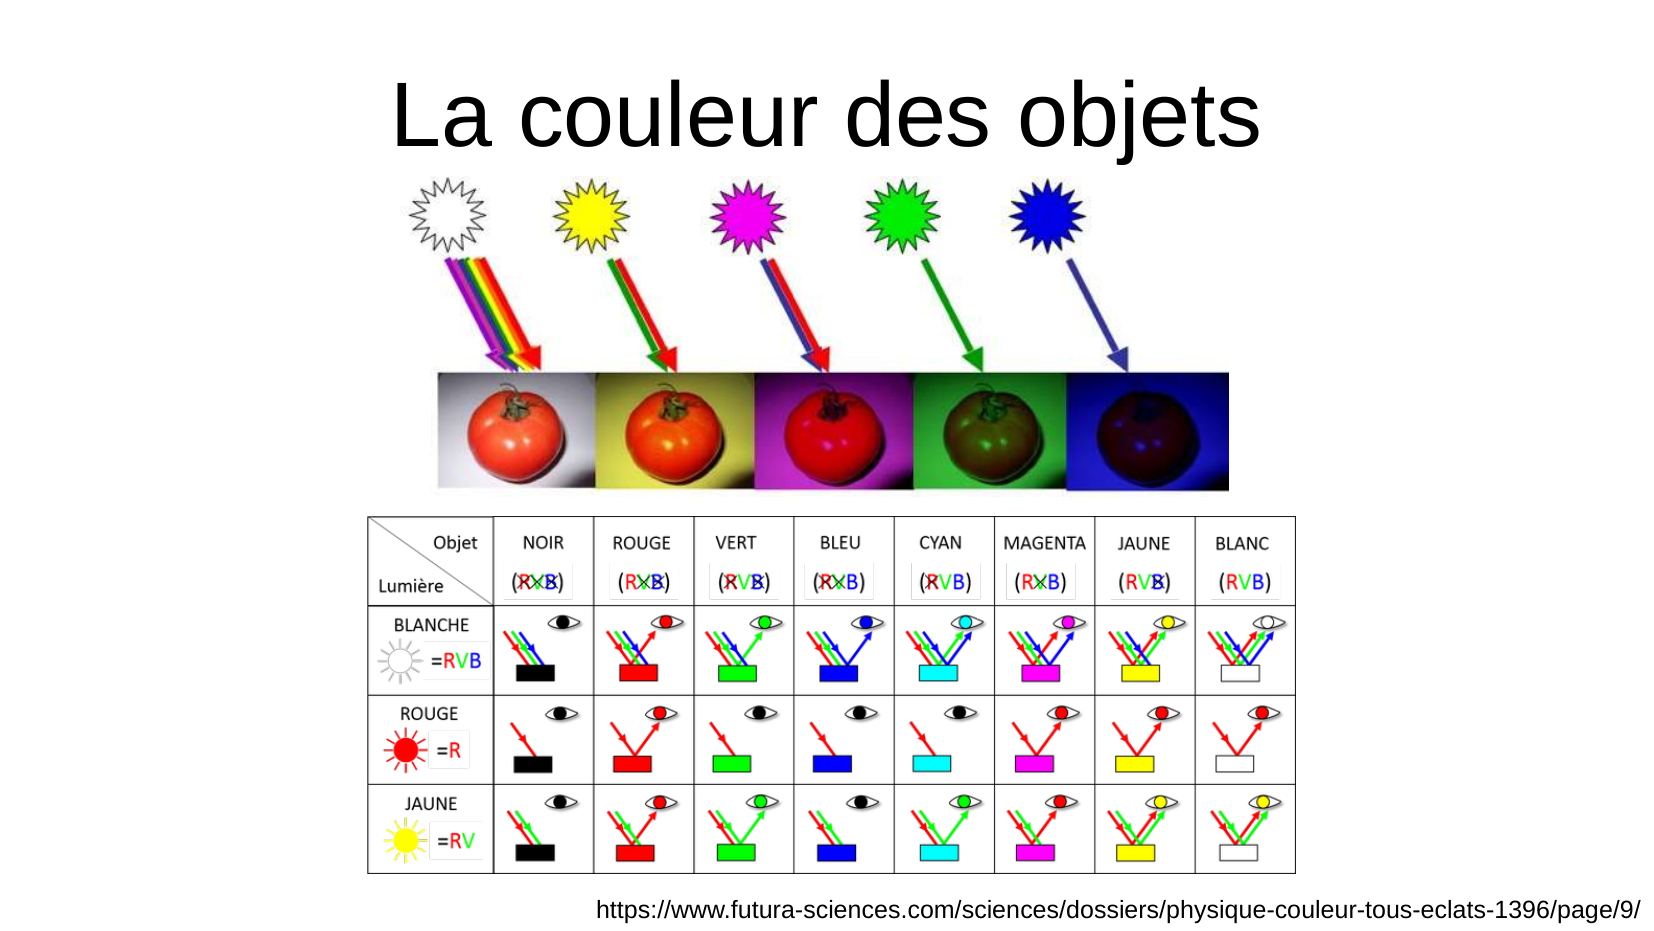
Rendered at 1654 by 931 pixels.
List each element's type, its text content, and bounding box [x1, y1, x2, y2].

picture [366, 516, 1296, 875]
picture [400, 176, 1229, 497]
title La couleur des objets [82, 37, 1571, 193]
text_box https://www.futura-sciences.com/sciences/dossiers/physique-couleur-tous-eclats-1396/page/9/ [581, 888, 1654, 931]
